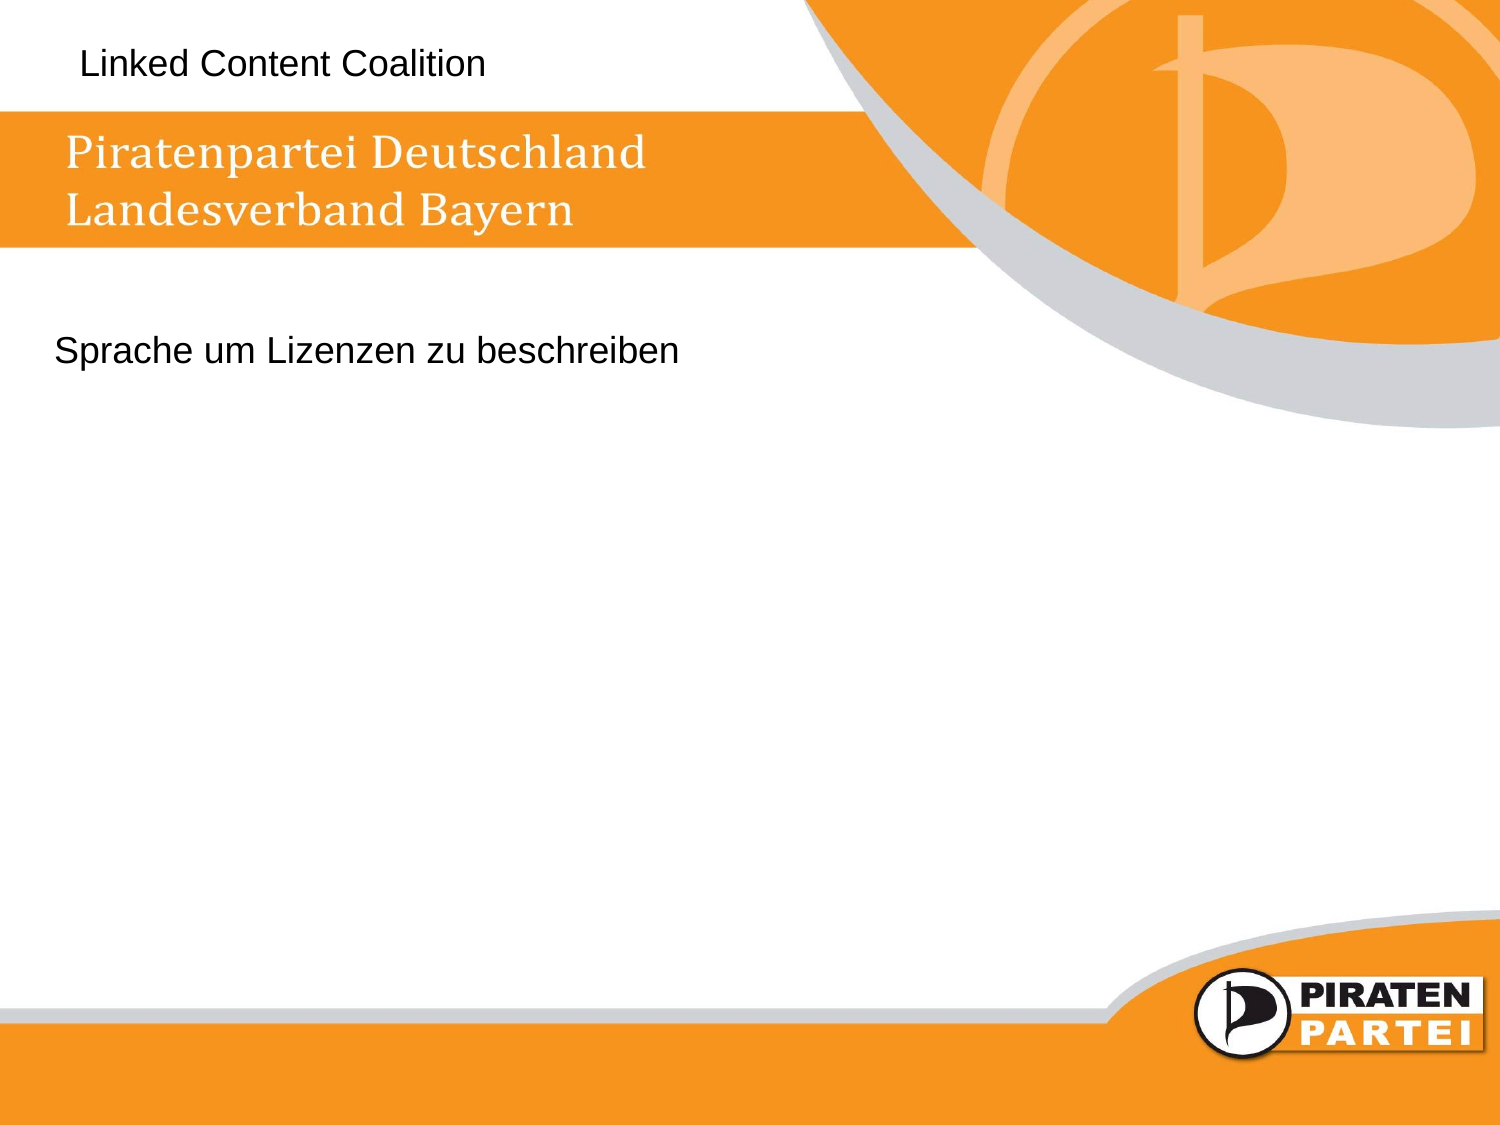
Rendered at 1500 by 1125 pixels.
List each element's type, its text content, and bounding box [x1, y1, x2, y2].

text_box Sprache um Lizenzen zu beschreiben [39, 321, 695, 463]
text_box Linked Content Coalition [64, 35, 502, 92]
picture [0, 0, 1500, 1125]
